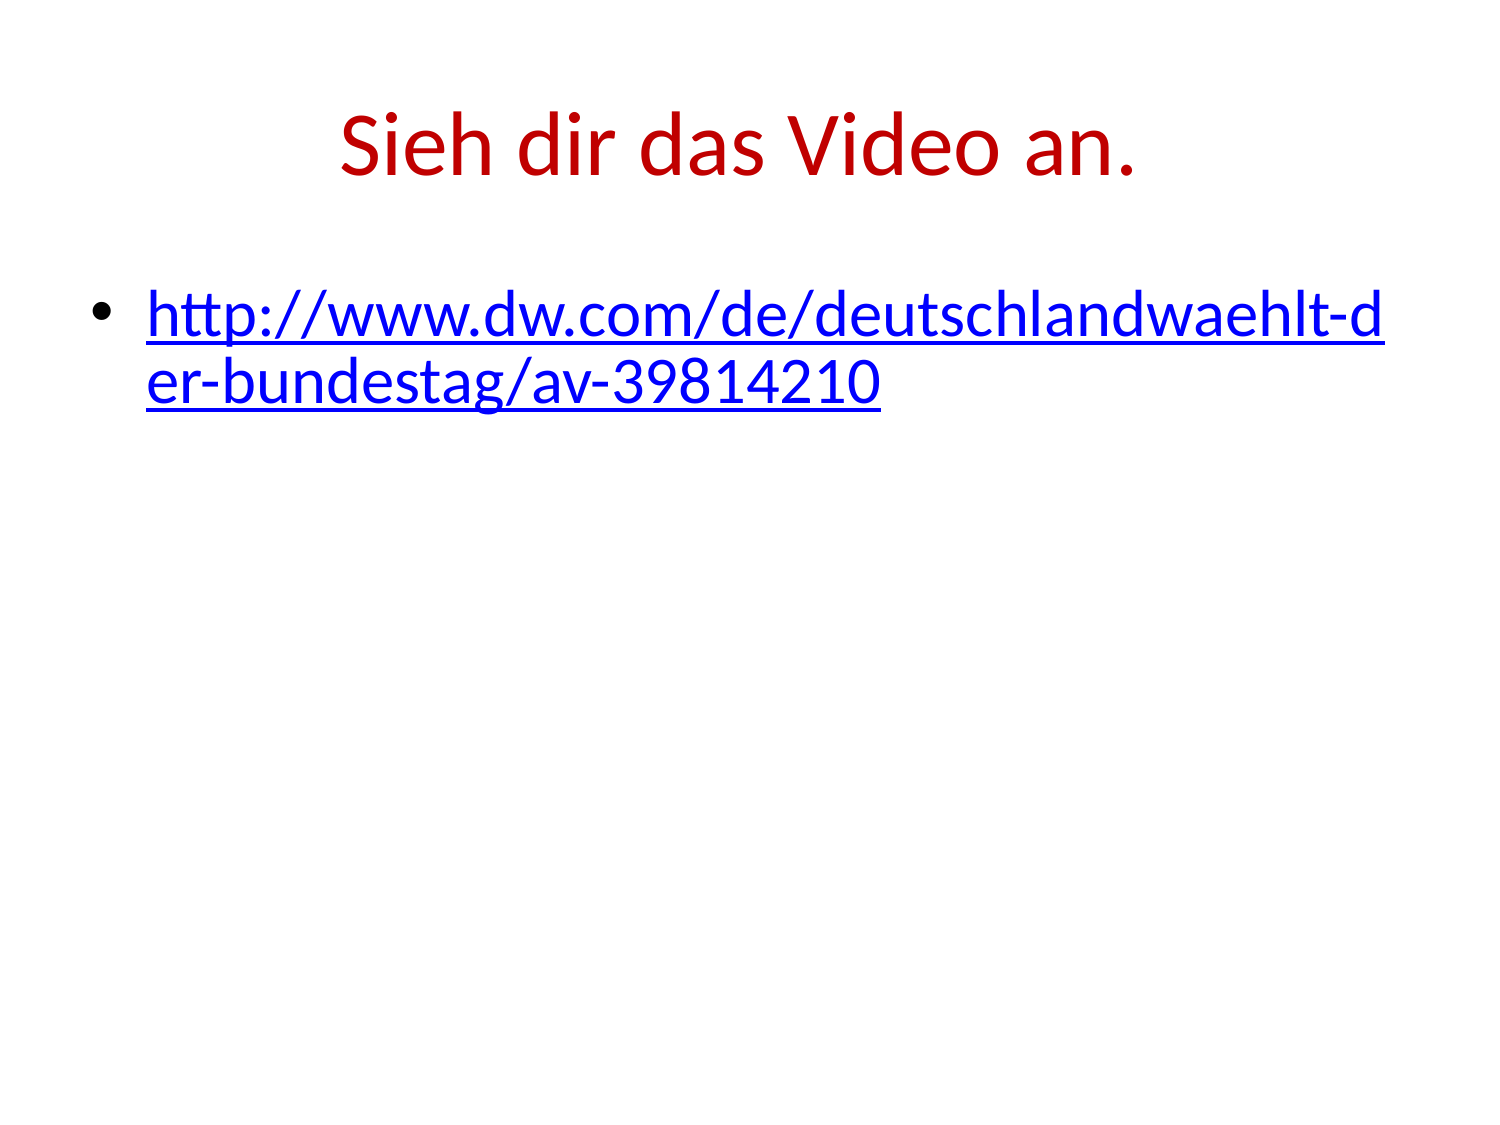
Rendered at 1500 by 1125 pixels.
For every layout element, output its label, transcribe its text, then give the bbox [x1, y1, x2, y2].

list http://www.dw.com/de/deutschlandwaehlt-der-bundestag/av-39814210 [75, 262, 1425, 1005]
title Sieh dir das Video an. [75, 45, 1425, 233]
